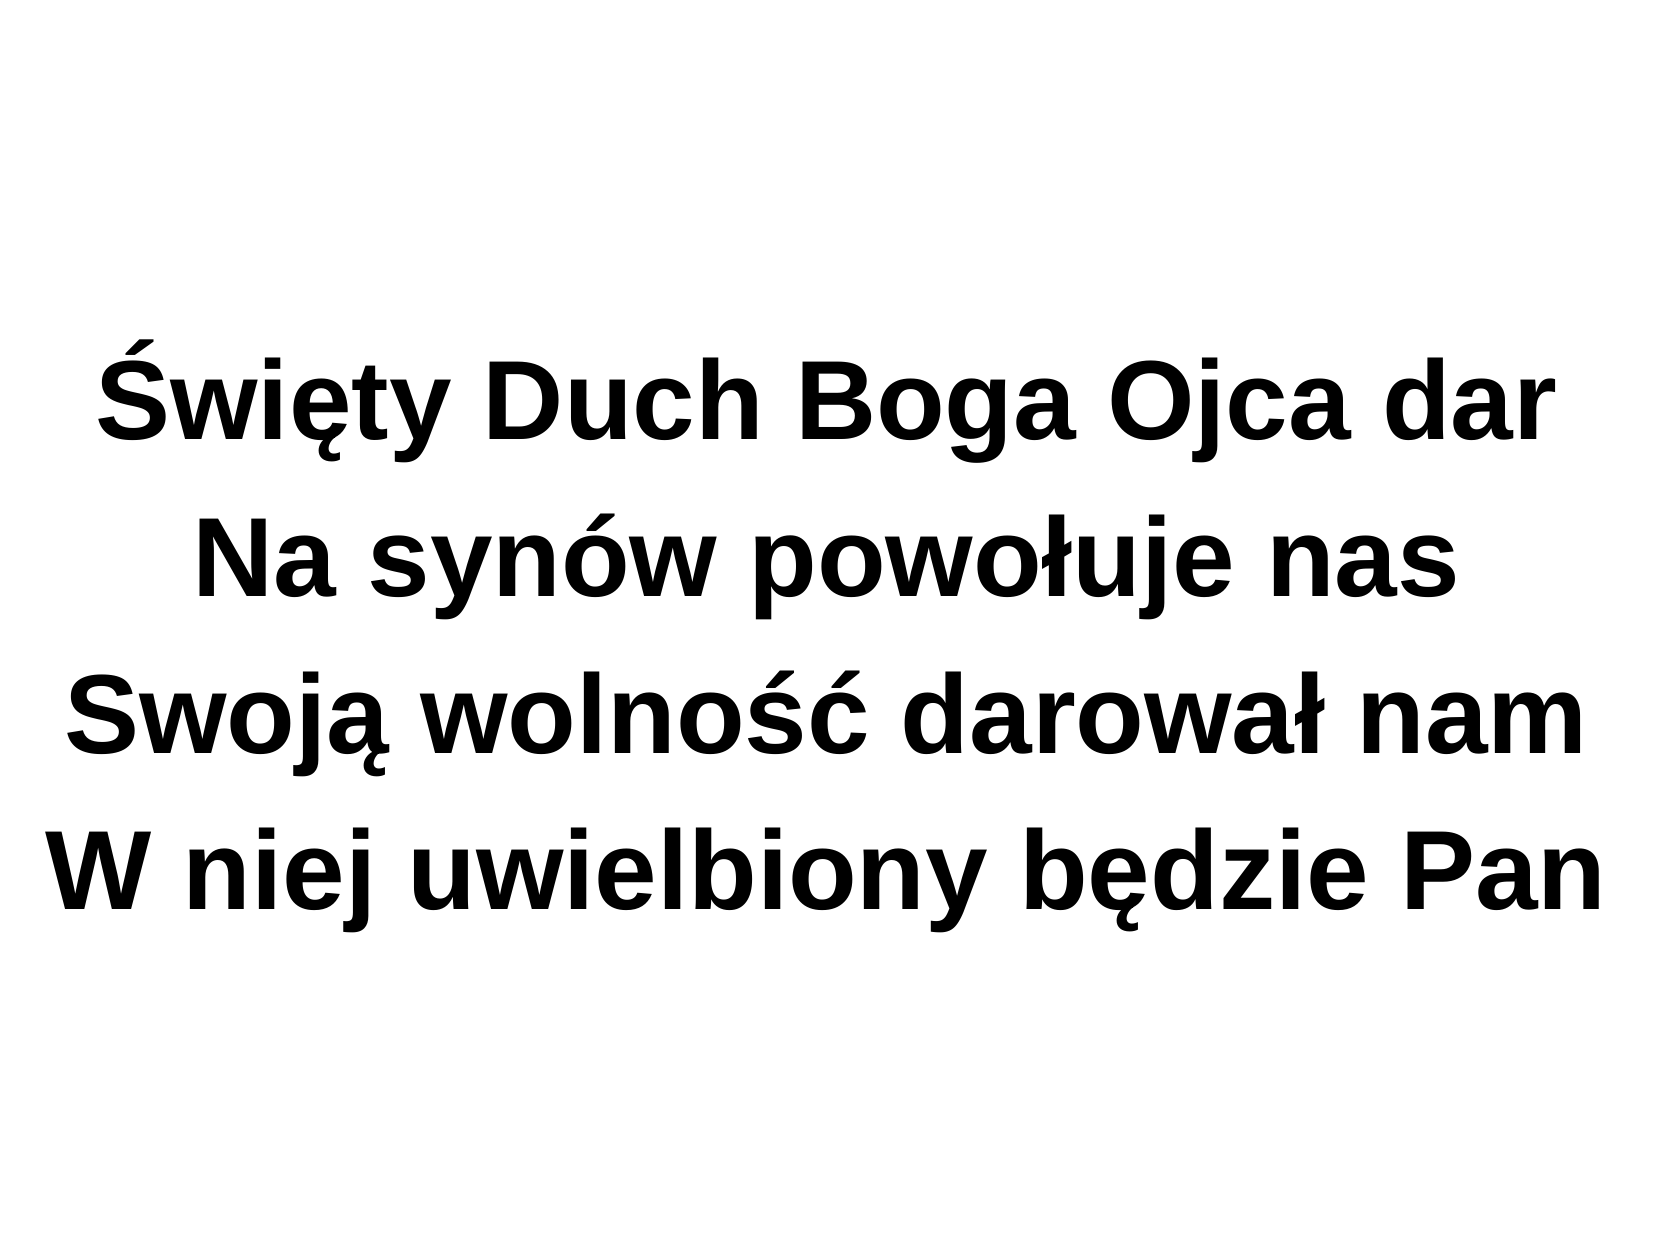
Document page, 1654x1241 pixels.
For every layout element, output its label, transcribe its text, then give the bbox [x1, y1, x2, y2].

subtitle Święty Duch Boga Ojca dar Na synów powołuje nas Swoją wolność darował nam W niej uwielbiony będzie Pan [0, 0, 1654, 1241]
